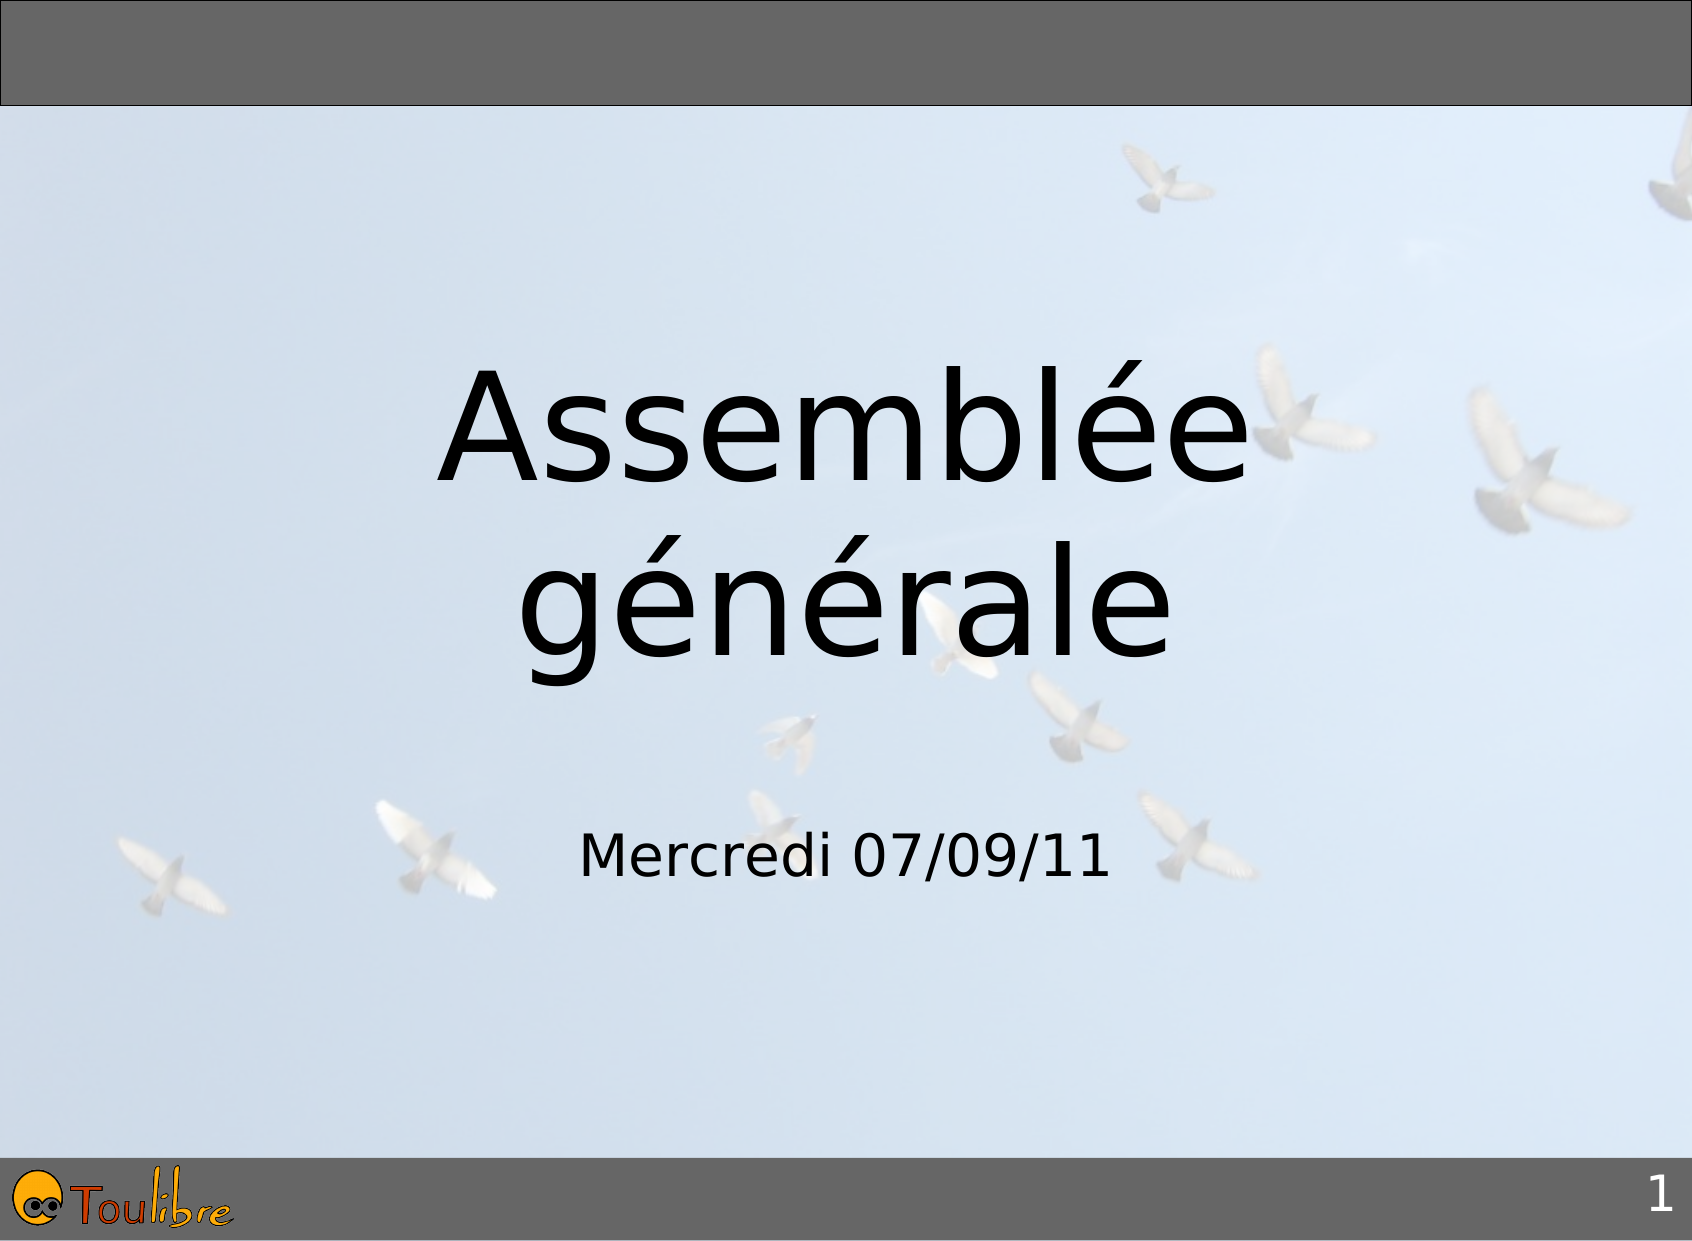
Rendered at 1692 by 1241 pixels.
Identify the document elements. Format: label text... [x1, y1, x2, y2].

picture [12, 1165, 234, 1228]
text_box Assemblée générale Mercredi 07/09/11 [0, 334, 1692, 898]
